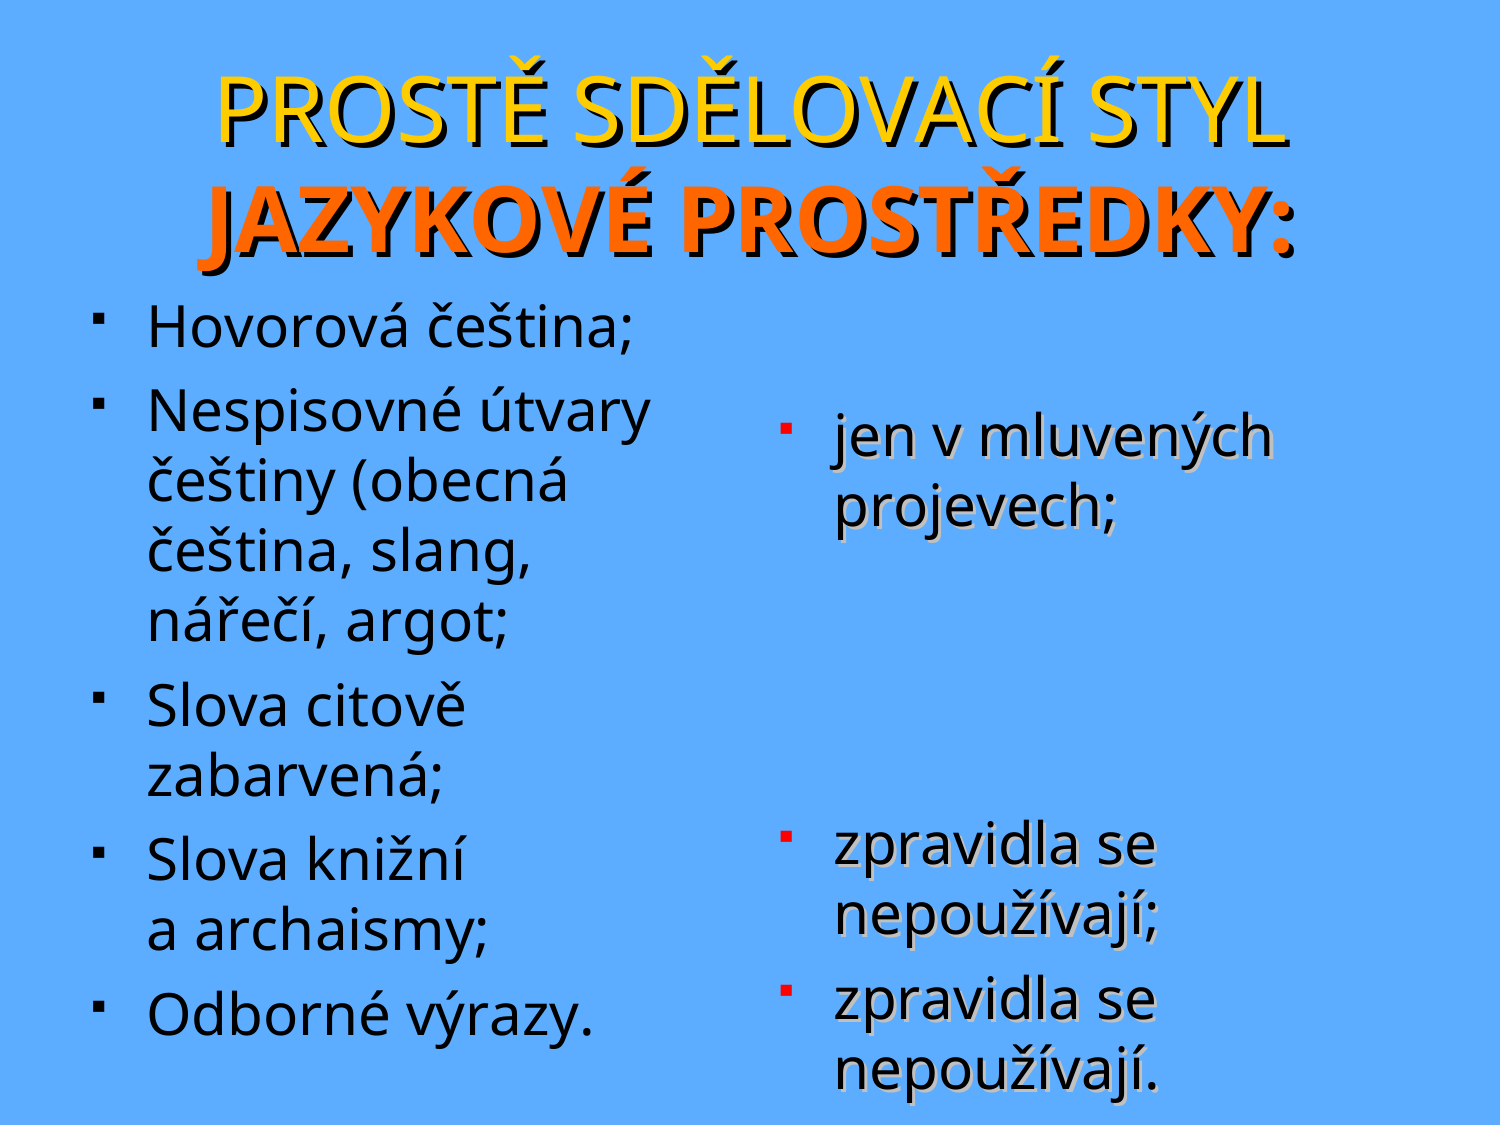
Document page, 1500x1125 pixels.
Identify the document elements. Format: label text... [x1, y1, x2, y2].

list Hovorová čeština; Nespisovné útvary češtiny (obecná čeština, slang, nářečí, argot; Slova citově zabarvená; Slova knižní a archaismy; Odborné výrazy. [75, 281, 738, 1125]
title PROSTĚ SDĚLOVACÍ STYL JAZYKOVÉ PROSTŘEDKY: [75, 35, 1426, 288]
list jen v mluvených projevech; zpravidla se nepoužívají; zpravidla se nepoužívají. [762, 316, 1426, 1125]
